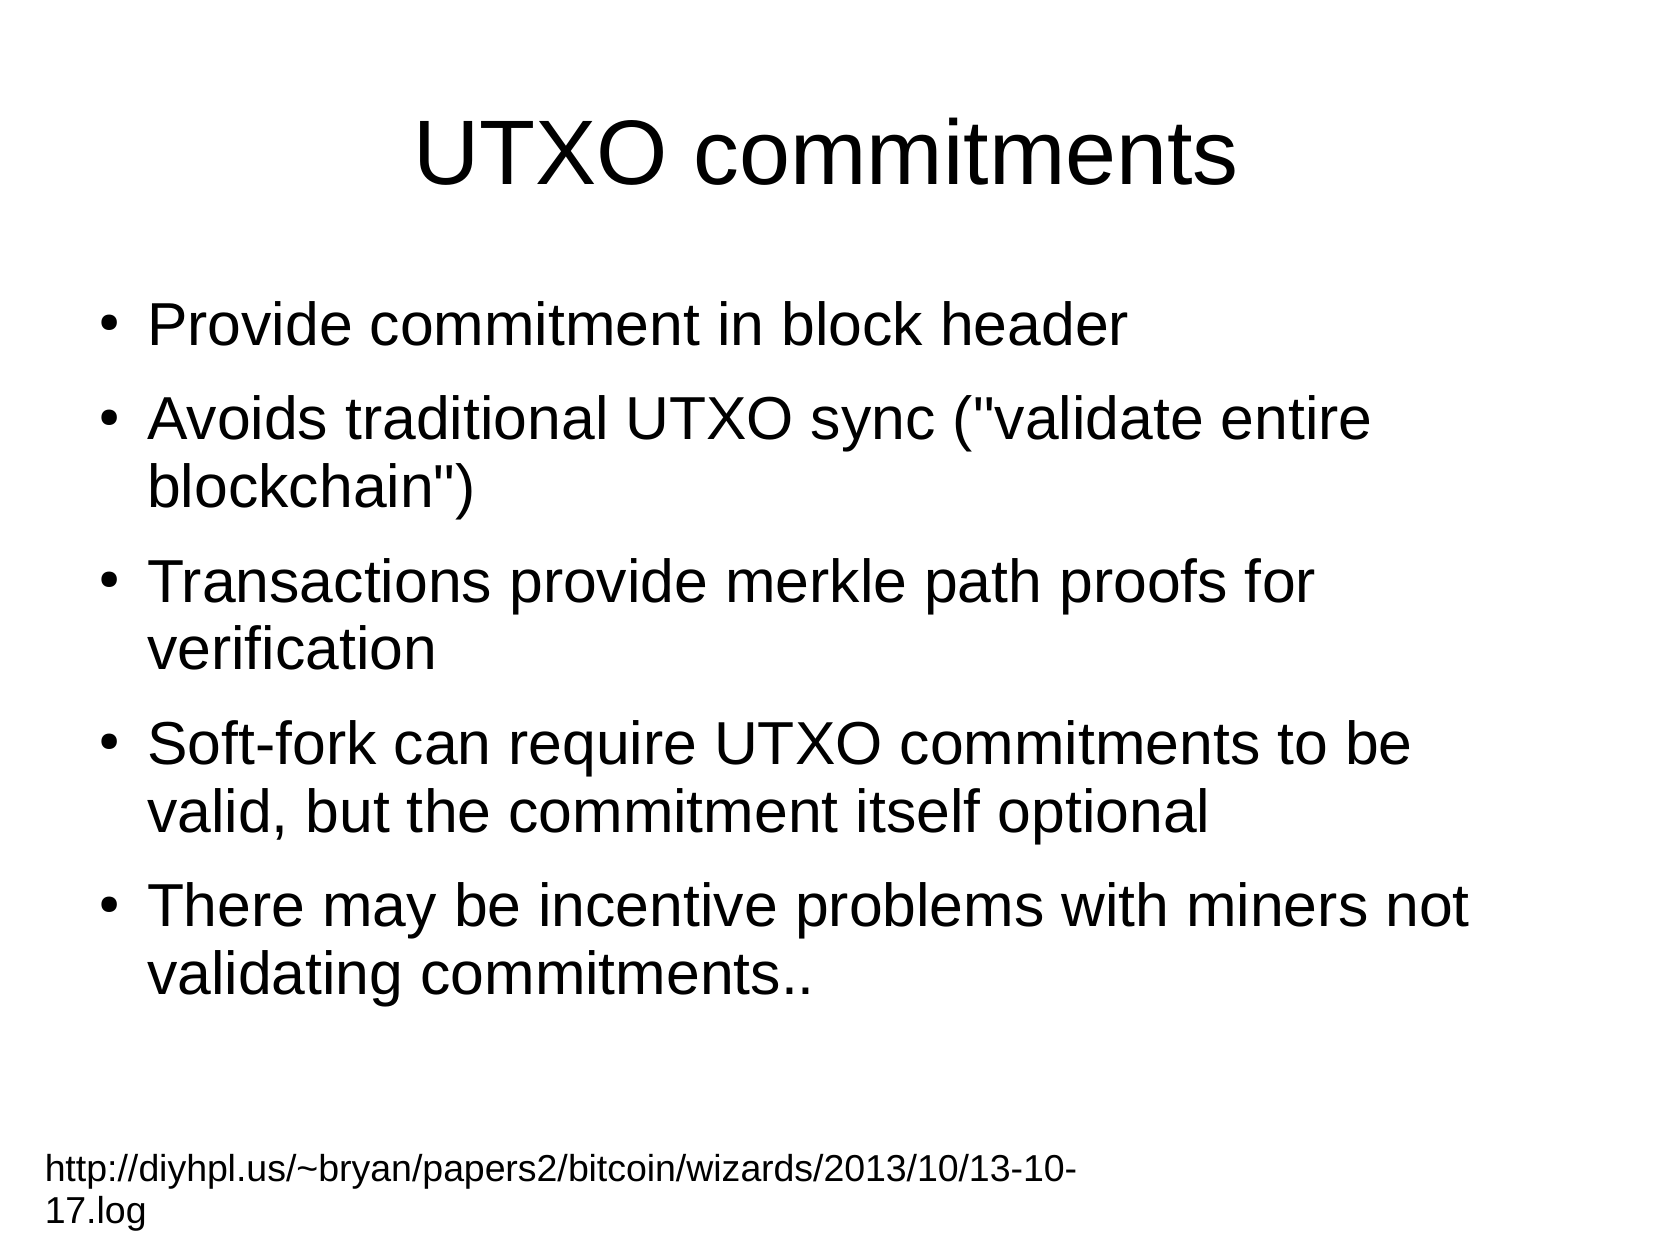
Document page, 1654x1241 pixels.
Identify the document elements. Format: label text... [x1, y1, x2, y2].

text_box http://diyhpl.us/~bryan/papers2/bitcoin/wizards/2013/10/13-10-17.log [30, 1140, 1193, 1197]
list Provide commitment in block header Avoids traditional UTXO sync ("validate entire blockchain") Transactions provide merkle path proofs for verification Soft-fork can require UTXO commitments to be valid, but the commitment itself optional There may be incentive problems with miners not validating commitments.. [82, 290, 1571, 1010]
title UTXO commitments [82, 49, 1571, 257]
